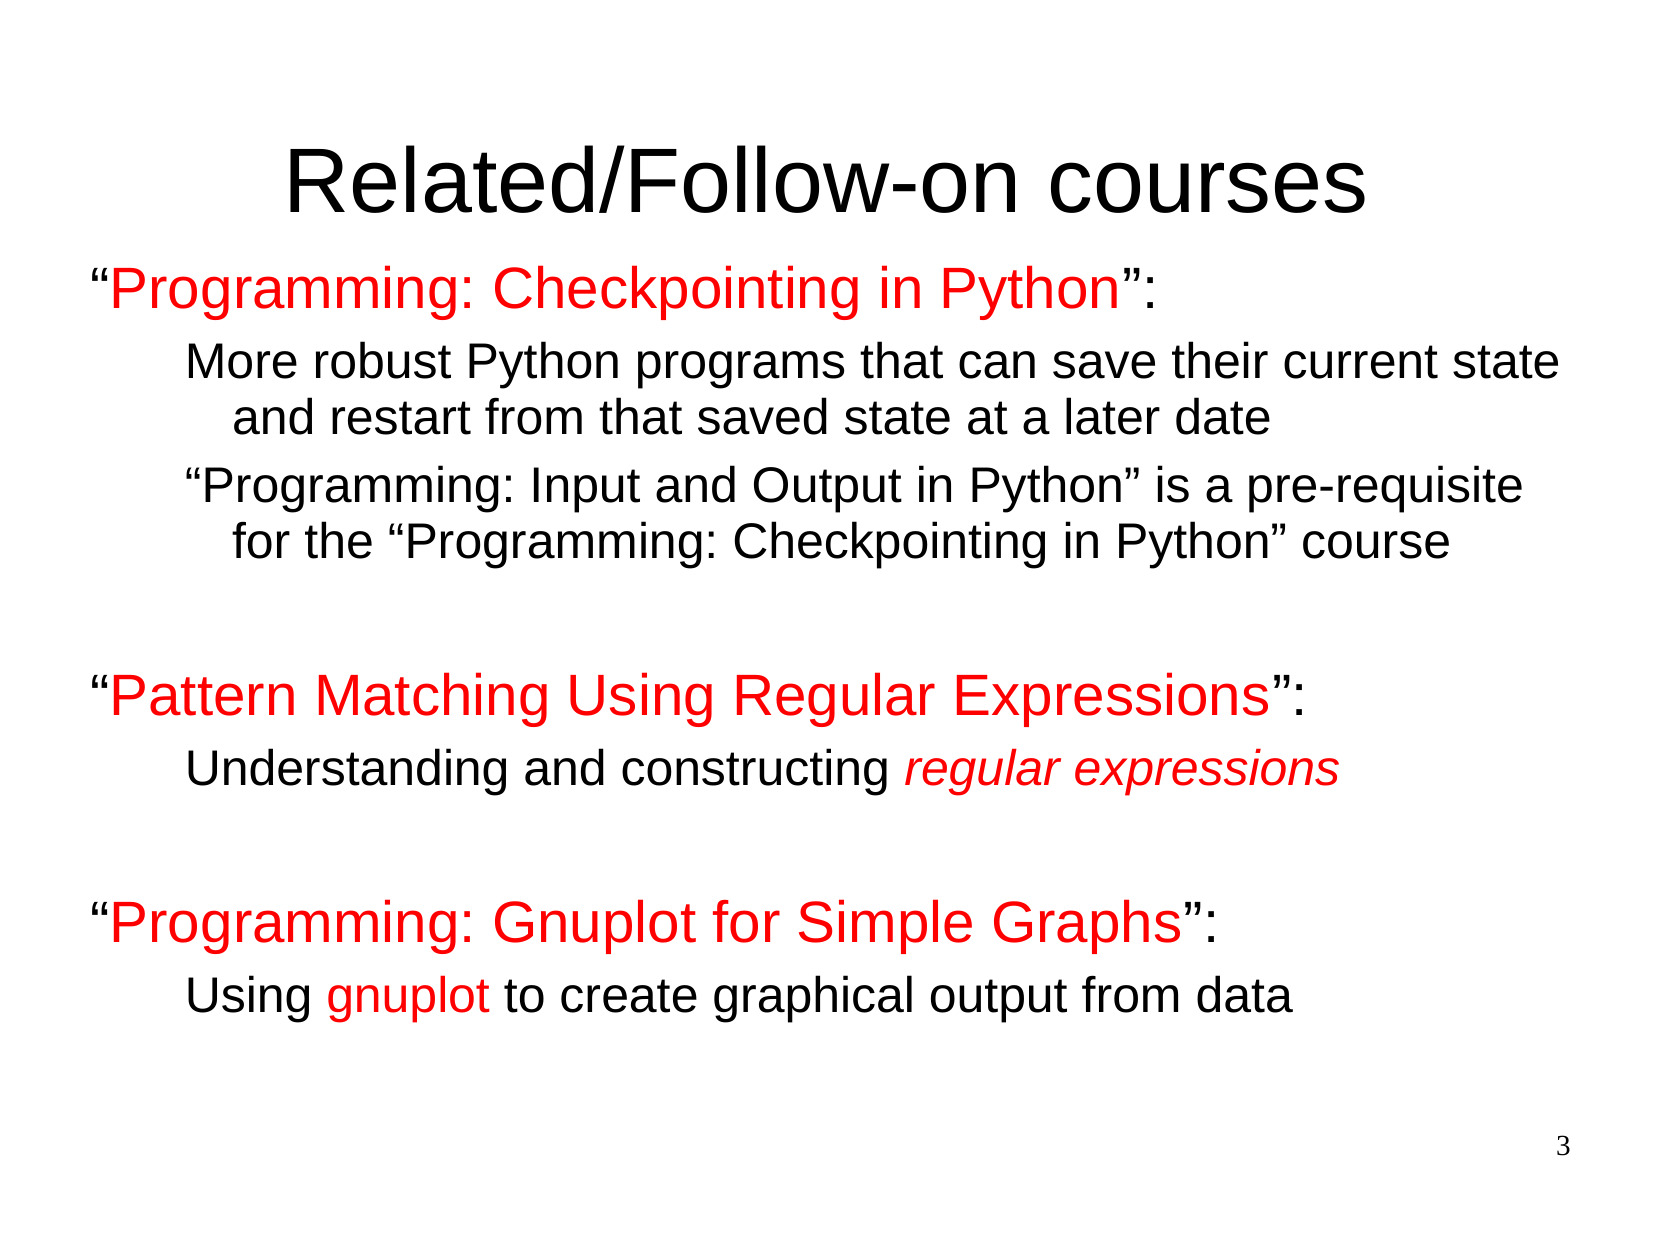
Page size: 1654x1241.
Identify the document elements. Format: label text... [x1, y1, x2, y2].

list “Programming: Checkpointing in Python”: More robust Python programs that can save their current state and restart from that saved state at a later date “Programming: Input and Output in Python” is a pre-requisite for the “Programming: Checkpointing in Python” course “Pattern Matching Using Regular Expressions”: Understanding and constructing regular expressions “Programming: Gnuplot for Simple Graphs”: Using gnuplot to create graphical output from data [75, 248, 1578, 1182]
title Related/Follow-on courses [124, 112, 1530, 248]
